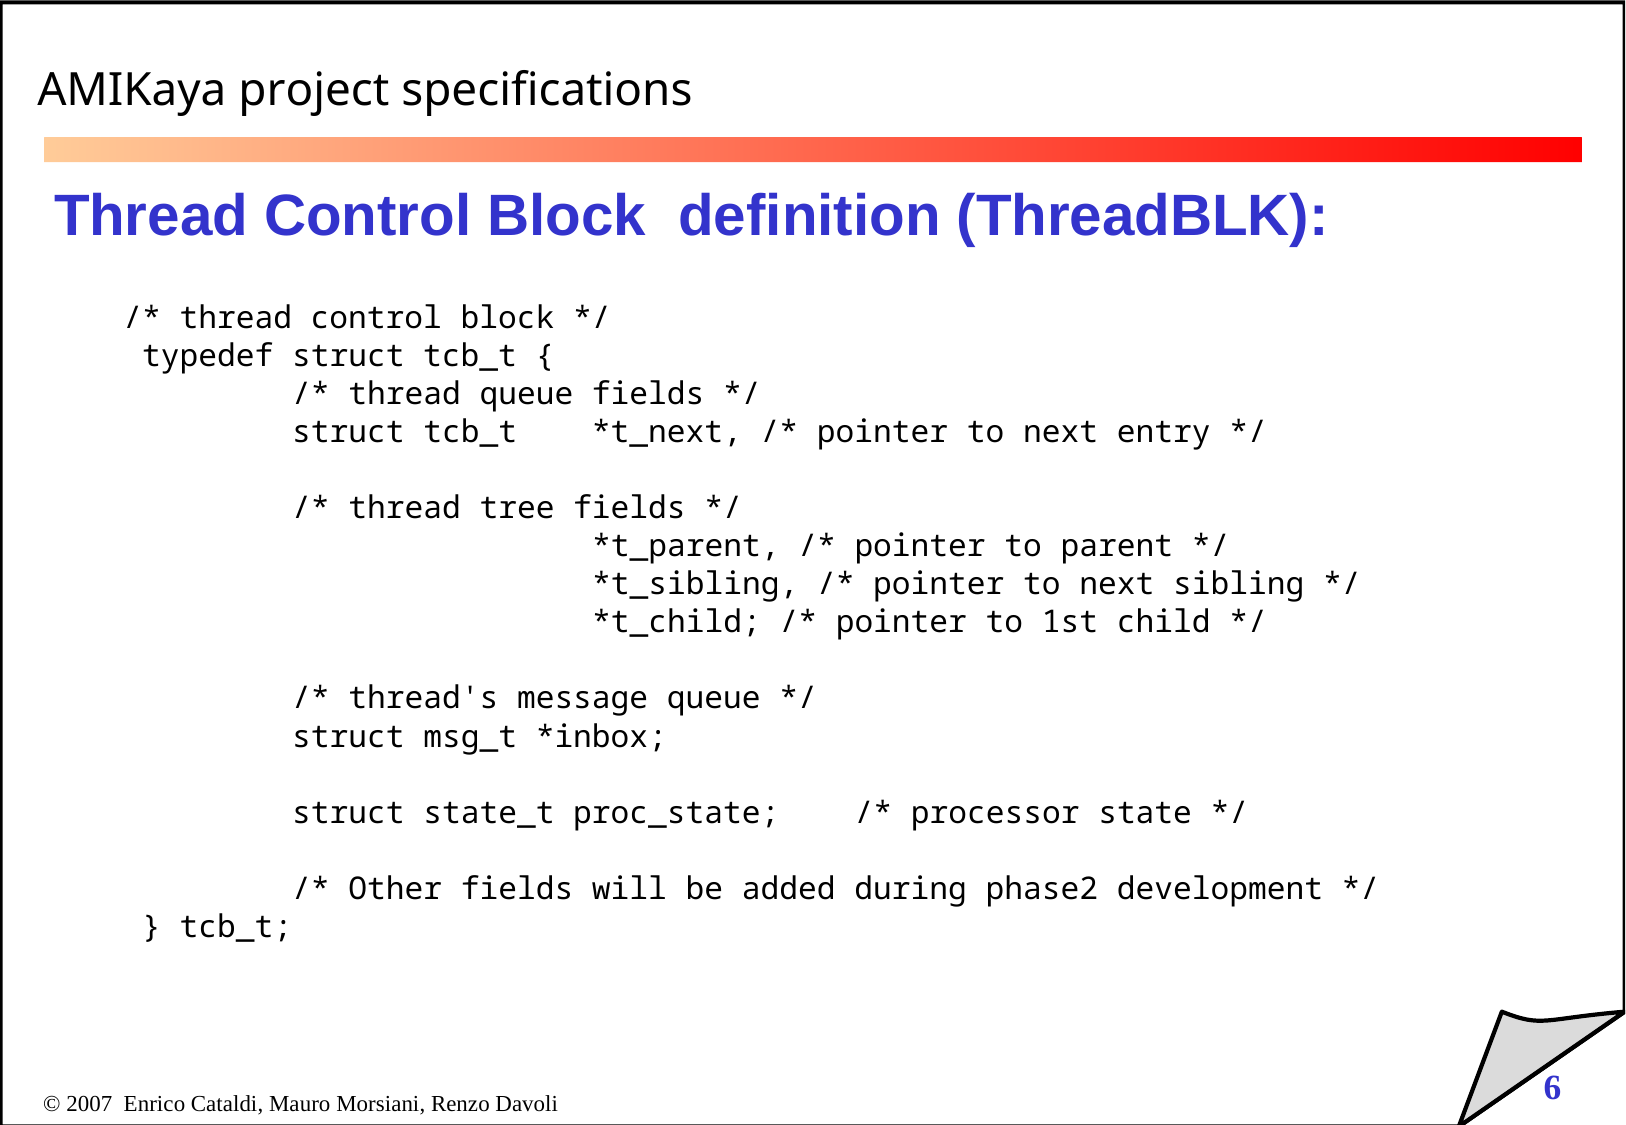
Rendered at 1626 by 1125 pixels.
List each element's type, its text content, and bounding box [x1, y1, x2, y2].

text_box /* thread control block */ typedef struct tcb_t { /* thread queue fields */ struct tcb_t *t_next, /* pointer to next entry */ /* thread tree fields */ *t_parent, /* pointer to parent */ *t_sibling, /* pointer to next sibling */ *t_child; /* pointer to 1st child */ /* thread's message queue */ struct msg_t *inbox; struct state_t proc_state; /* processor state */ /* Other fields will be added during phase2 development */ } tcb_t; [89, 290, 1626, 1069]
title AMIKaya project specifications [37, 44, 1587, 131]
list Thread Control Block definition (ThreadBLK): [54, 187, 1571, 840]
